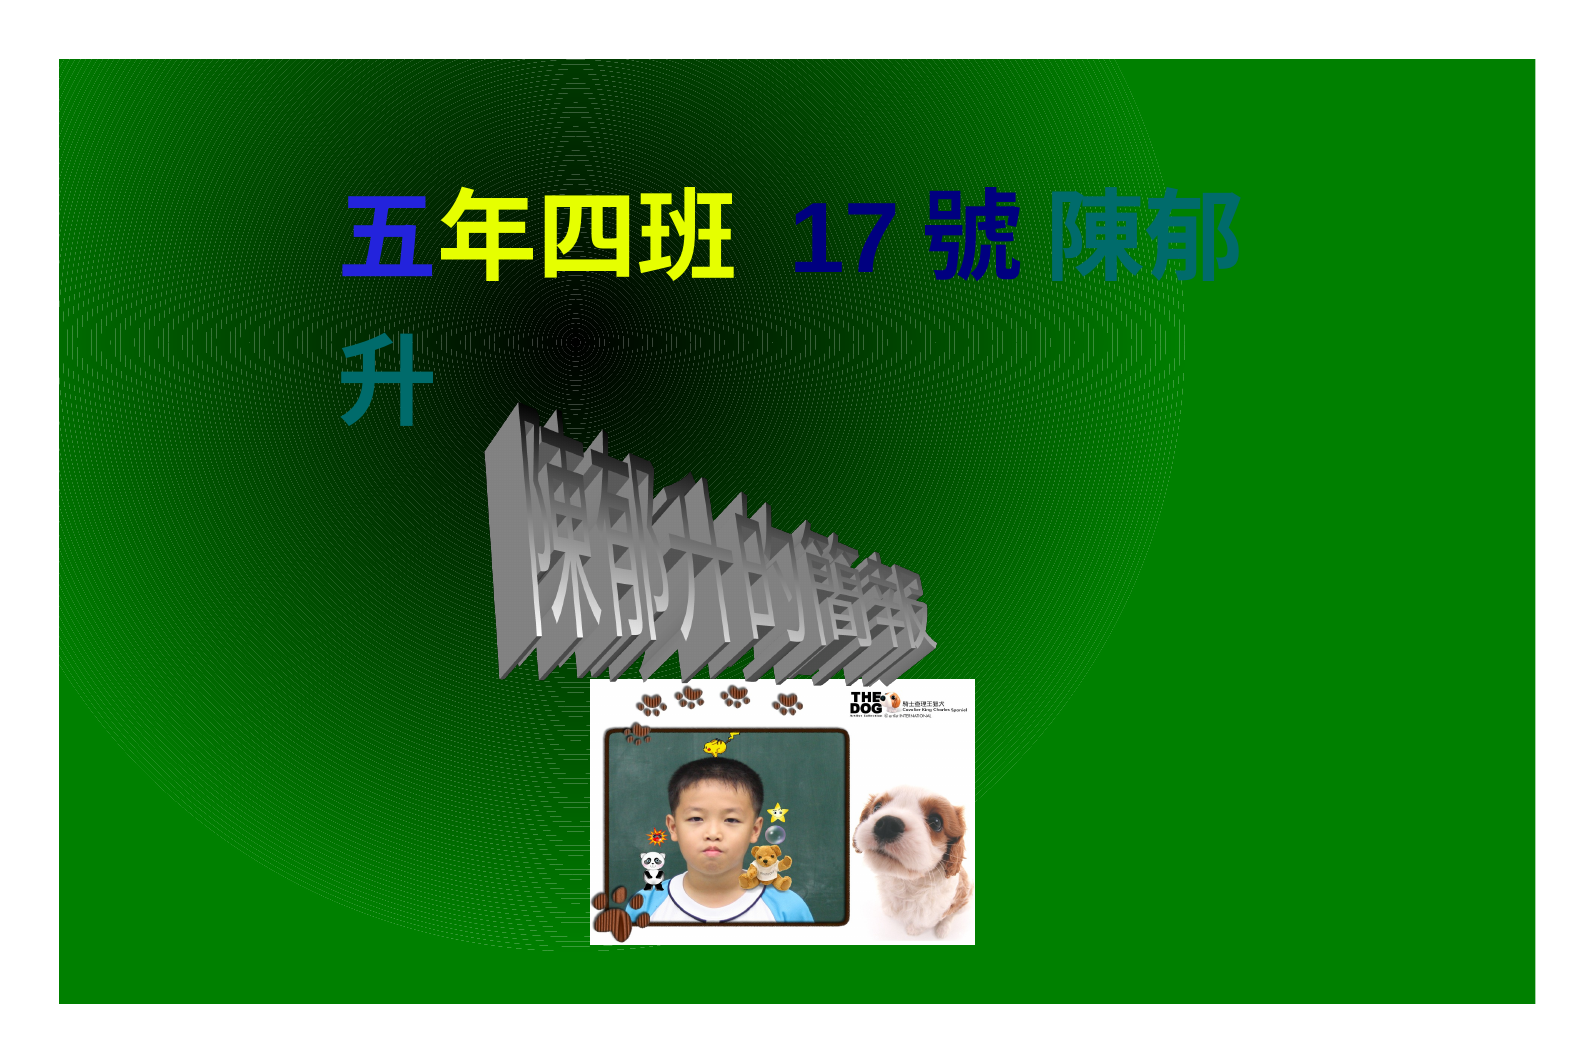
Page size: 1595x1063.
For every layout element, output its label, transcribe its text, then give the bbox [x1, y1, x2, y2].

picture [590, 679, 975, 945]
text_box 五年四班 17號 陳郁升 [322, 149, 1299, 405]
